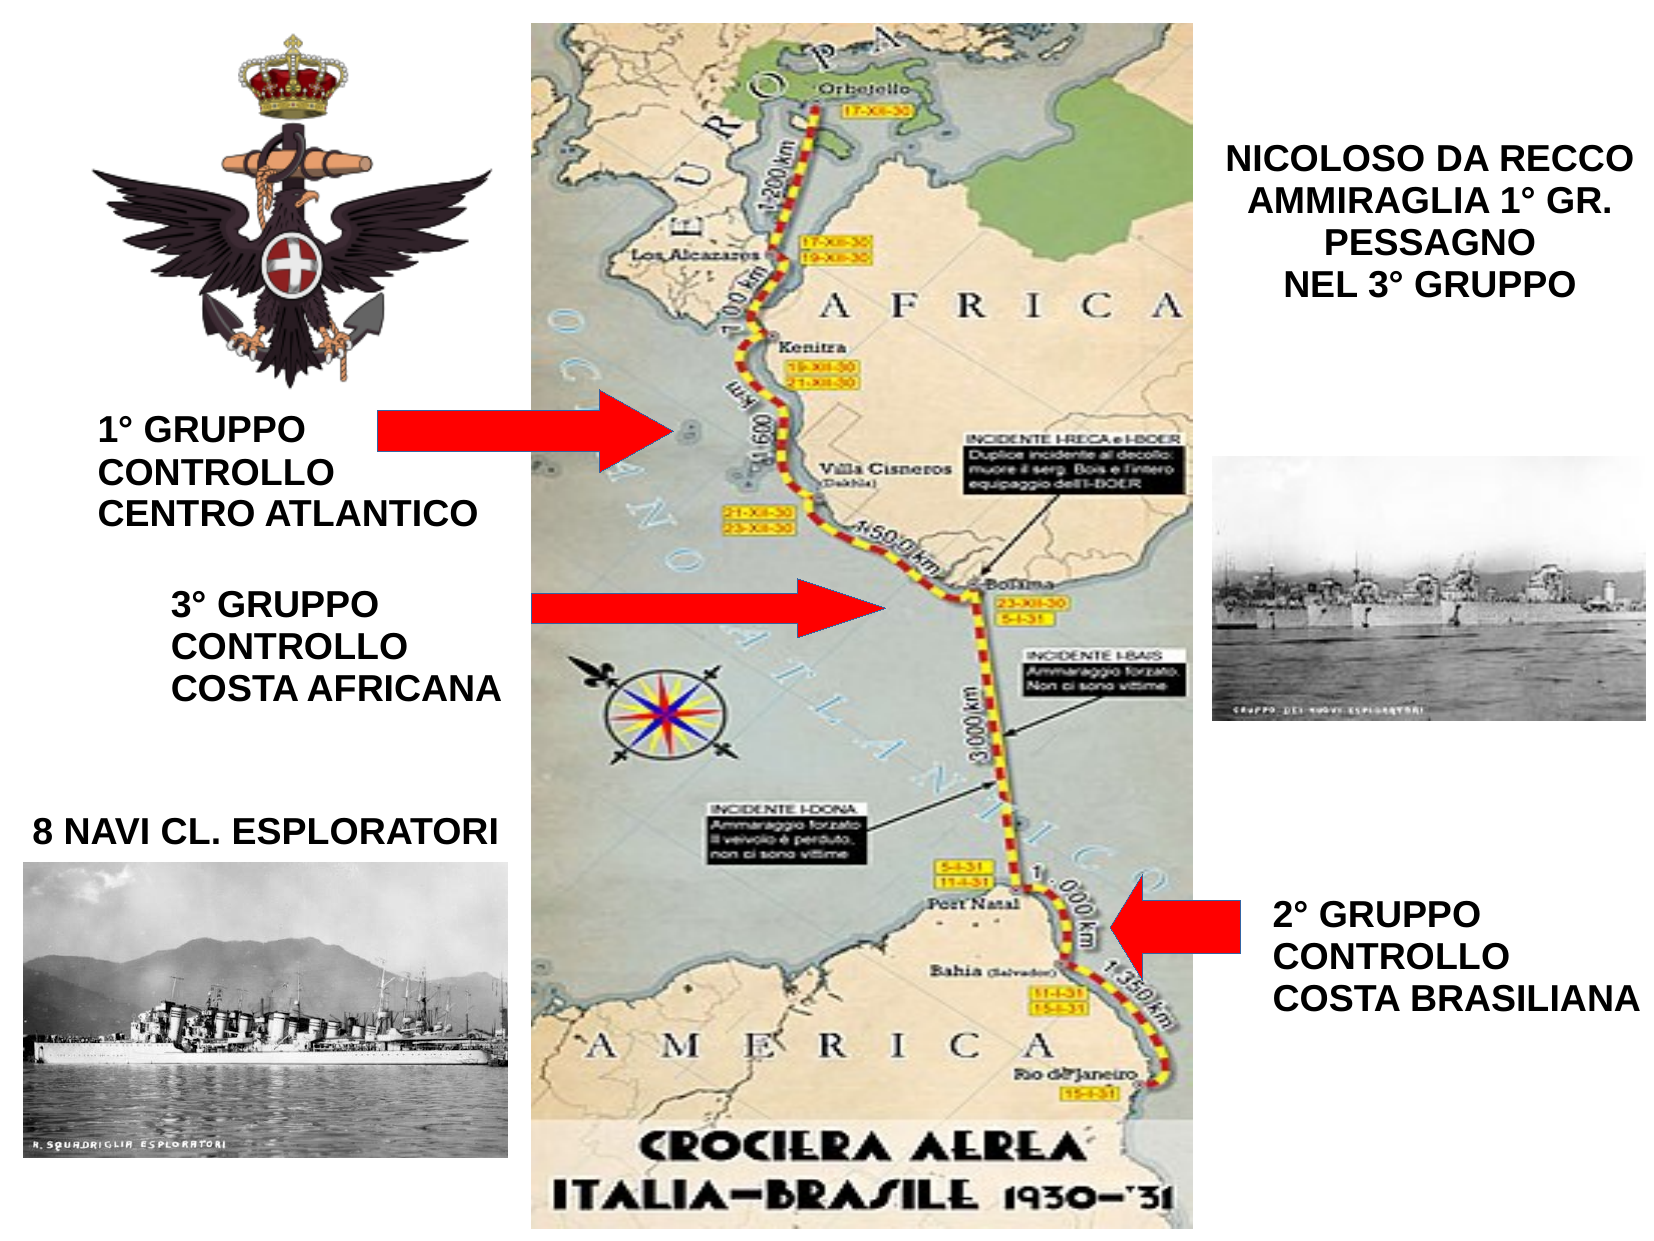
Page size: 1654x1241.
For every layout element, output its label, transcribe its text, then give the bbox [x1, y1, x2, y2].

picture [90, 31, 497, 390]
text_box [1110, 874, 1241, 981]
picture [23, 862, 508, 1158]
text_box 2° GRUPPO CONTROLLO COSTA BRASILIANA [1257, 885, 1654, 1026]
text_box 8 NAVI CL. ESPLORATORI [17, 803, 515, 860]
text_box [377, 389, 674, 473]
text_box 1° GRUPPO CONTROLLO CENTRO ATLANTICO [82, 401, 494, 541]
text_box 3° GRUPPO CONTROLLO COSTA AFRICANA [156, 576, 518, 716]
picture [531, 23, 1193, 1230]
picture [1212, 456, 1646, 721]
text_box NICOLOSO DA RECCO AMMIRAGLIA 1° GR. PESSAGNO NEL 3° GRUPPO [1210, 129, 1650, 311]
text_box [531, 578, 886, 638]
